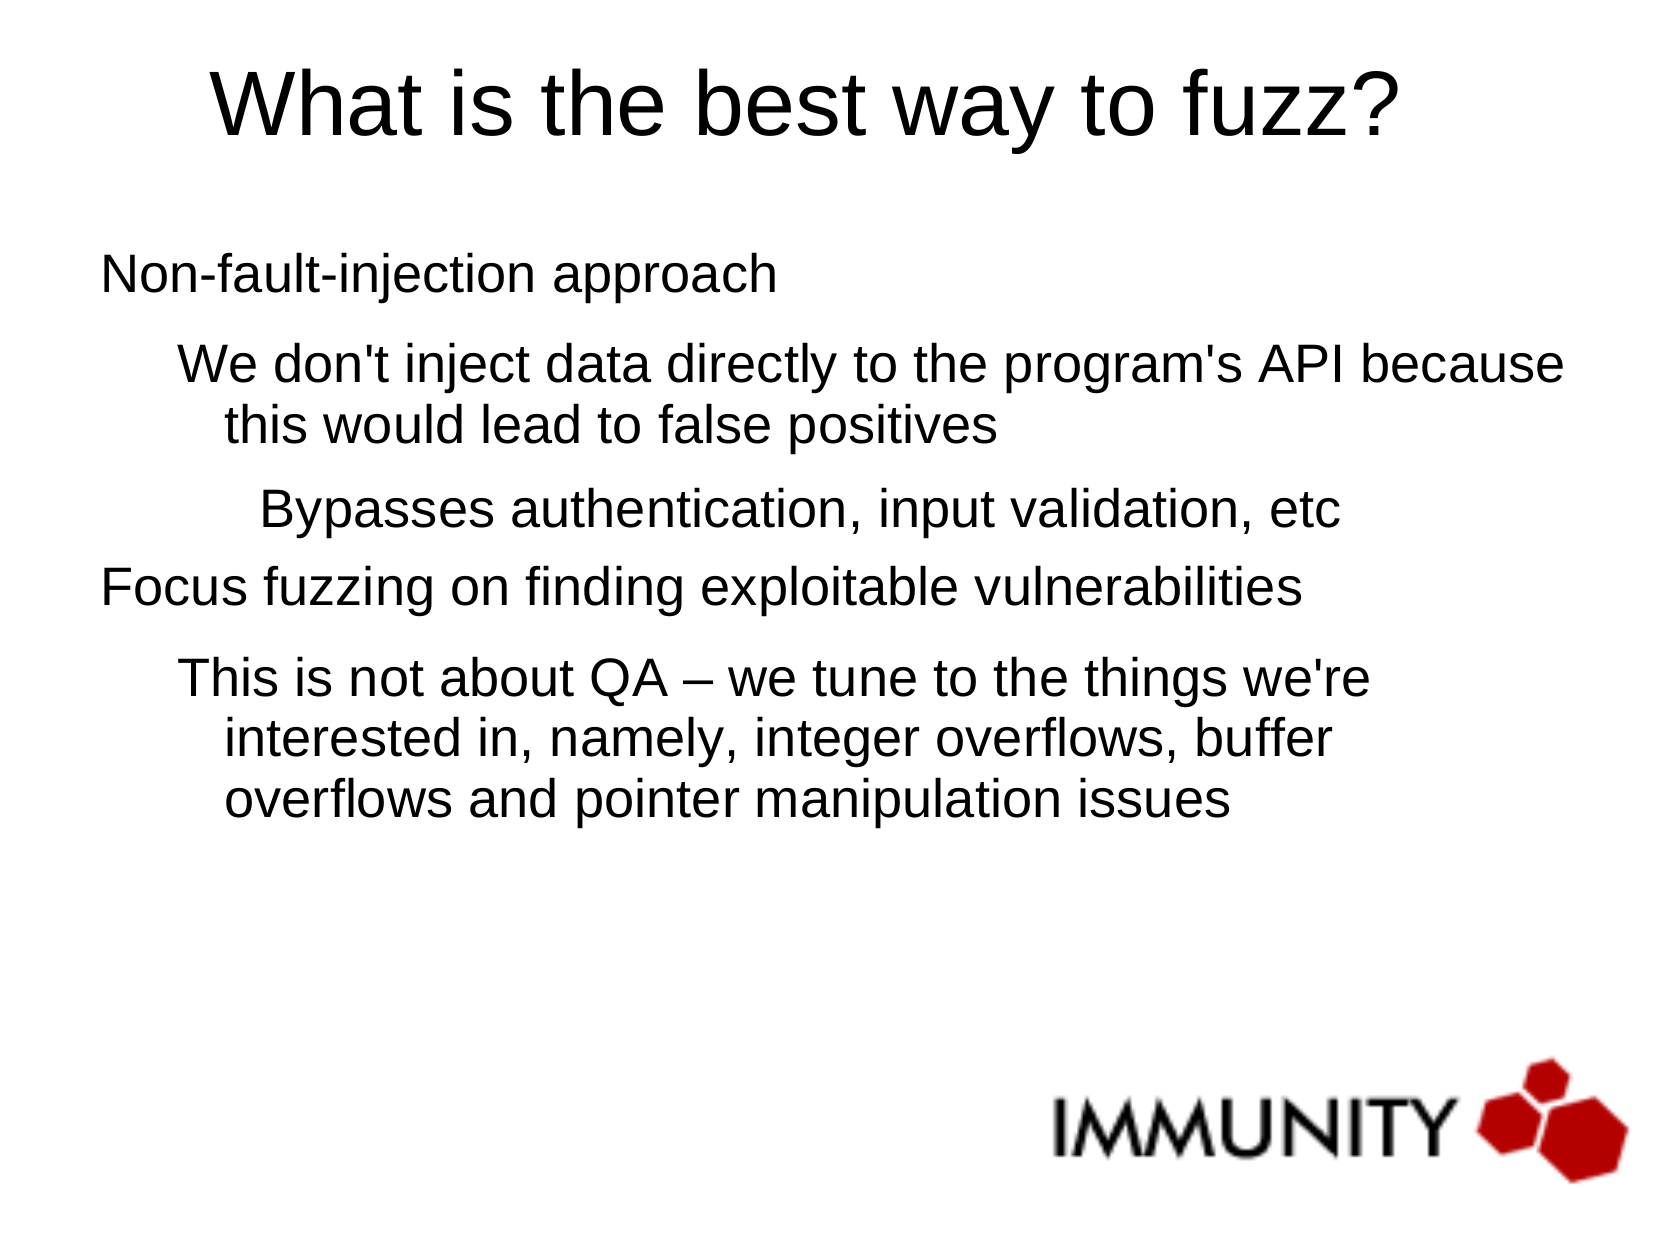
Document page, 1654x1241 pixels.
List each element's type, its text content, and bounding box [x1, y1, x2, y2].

picture [1006, 1017, 1654, 1241]
title What is the best way to fuzz? [75, 0, 1564, 208]
list Non-fault-injection approach We don't inject data directly to the program's API because this would lead to false positives Bypasses authentication, input validation, etc Focus fuzzing on finding exploitable vulnerabilities This is not about QA – we tune to the things we're interested in, namely, integer overflows, buffer overflows and pointer manipulation issues [82, 243, 1571, 1109]
